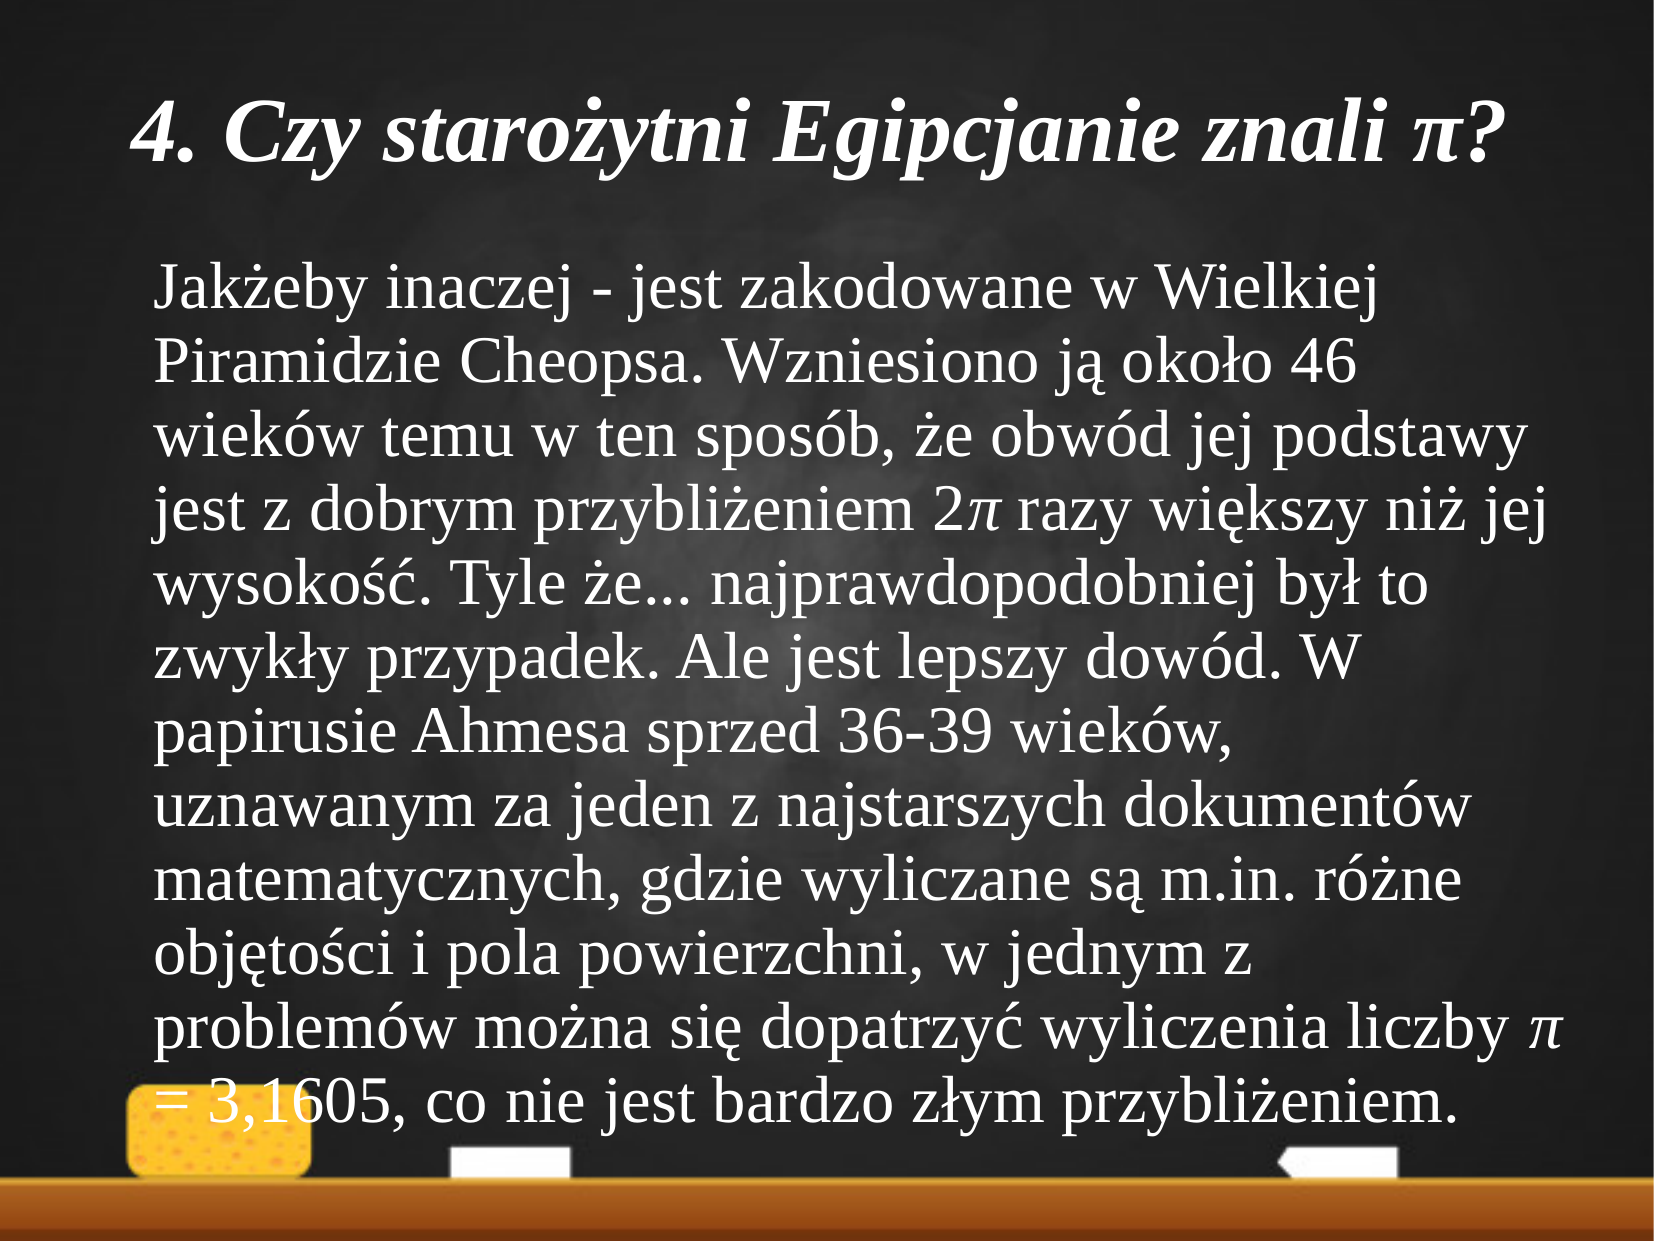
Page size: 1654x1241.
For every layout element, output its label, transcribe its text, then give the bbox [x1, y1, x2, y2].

title 4. Czy starożytni Egipcjanie znali π? [87, 27, 1576, 235]
picture [0, 0, 1654, 1241]
list Jakżeby inaczej - jest zakodowane w Wielkiej Piramidzie Cheopsa. Wzniesiono ją około 46 wieków temu w ten sposób, że obwód jej podstawy jest z dobrym przybliżeniem 2π razy większy niż jej wysokość. Tyle że... najprawdopodobniej był to zwykły przypadek. Ale jest lepszy dowód. W papirusie Ahmesa sprzed 36-39 wieków, uznawanym za jeden z najstarszych dokumentów matematycznych, gdzie wyliczane są m.in. różne objętości i pola powierzchni, w jednym z problemów można się dopatrzyć wyliczenia liczby π = 3,1605, co nie jest bardzo złym przybliżeniem. [82, 248, 1571, 1138]
